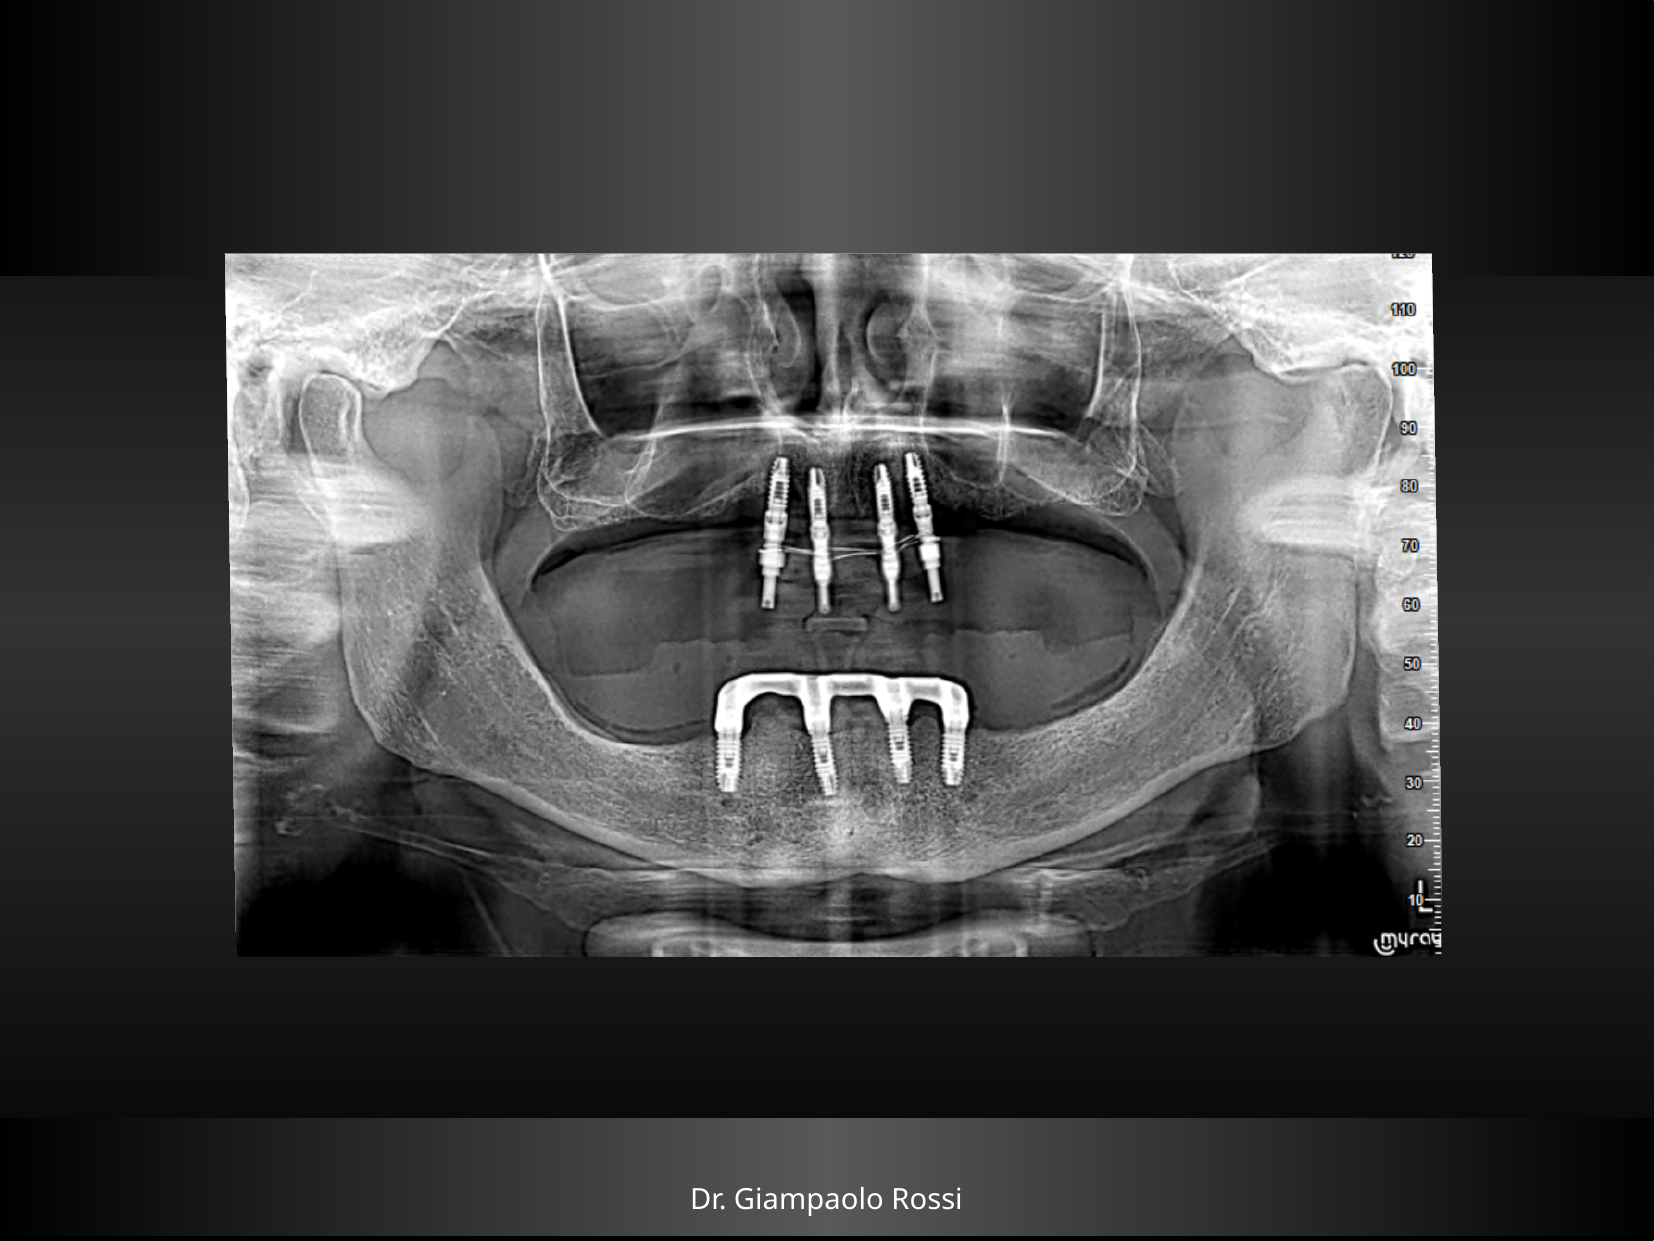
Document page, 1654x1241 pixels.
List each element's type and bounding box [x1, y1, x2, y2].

picture [224, 253, 1442, 957]
